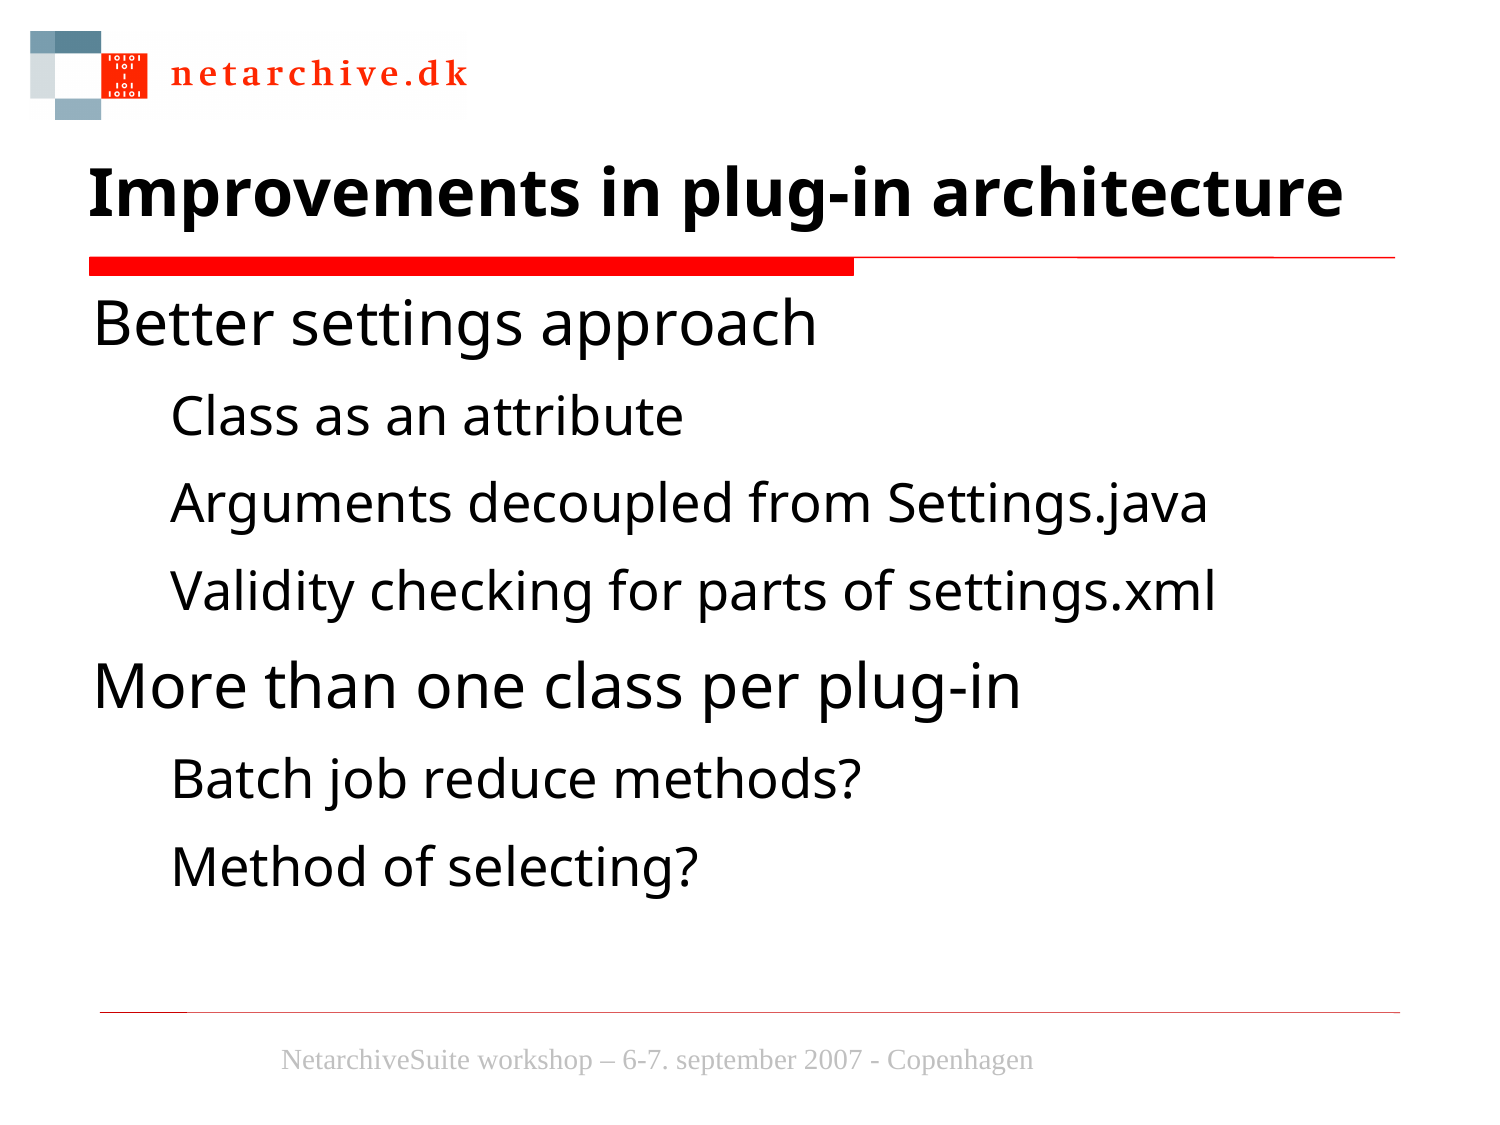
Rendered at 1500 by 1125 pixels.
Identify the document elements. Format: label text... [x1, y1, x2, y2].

title Improvements in plug-in architecture [88, 137, 1401, 244]
list Better settings approach Class as an attribute Arguments decoupled from Settings.java Validity checking for parts of settings.xml More than one class per plug-in Batch job reduce methods? Method of selecting? [92, 278, 1406, 988]
picture [29, 31, 467, 120]
